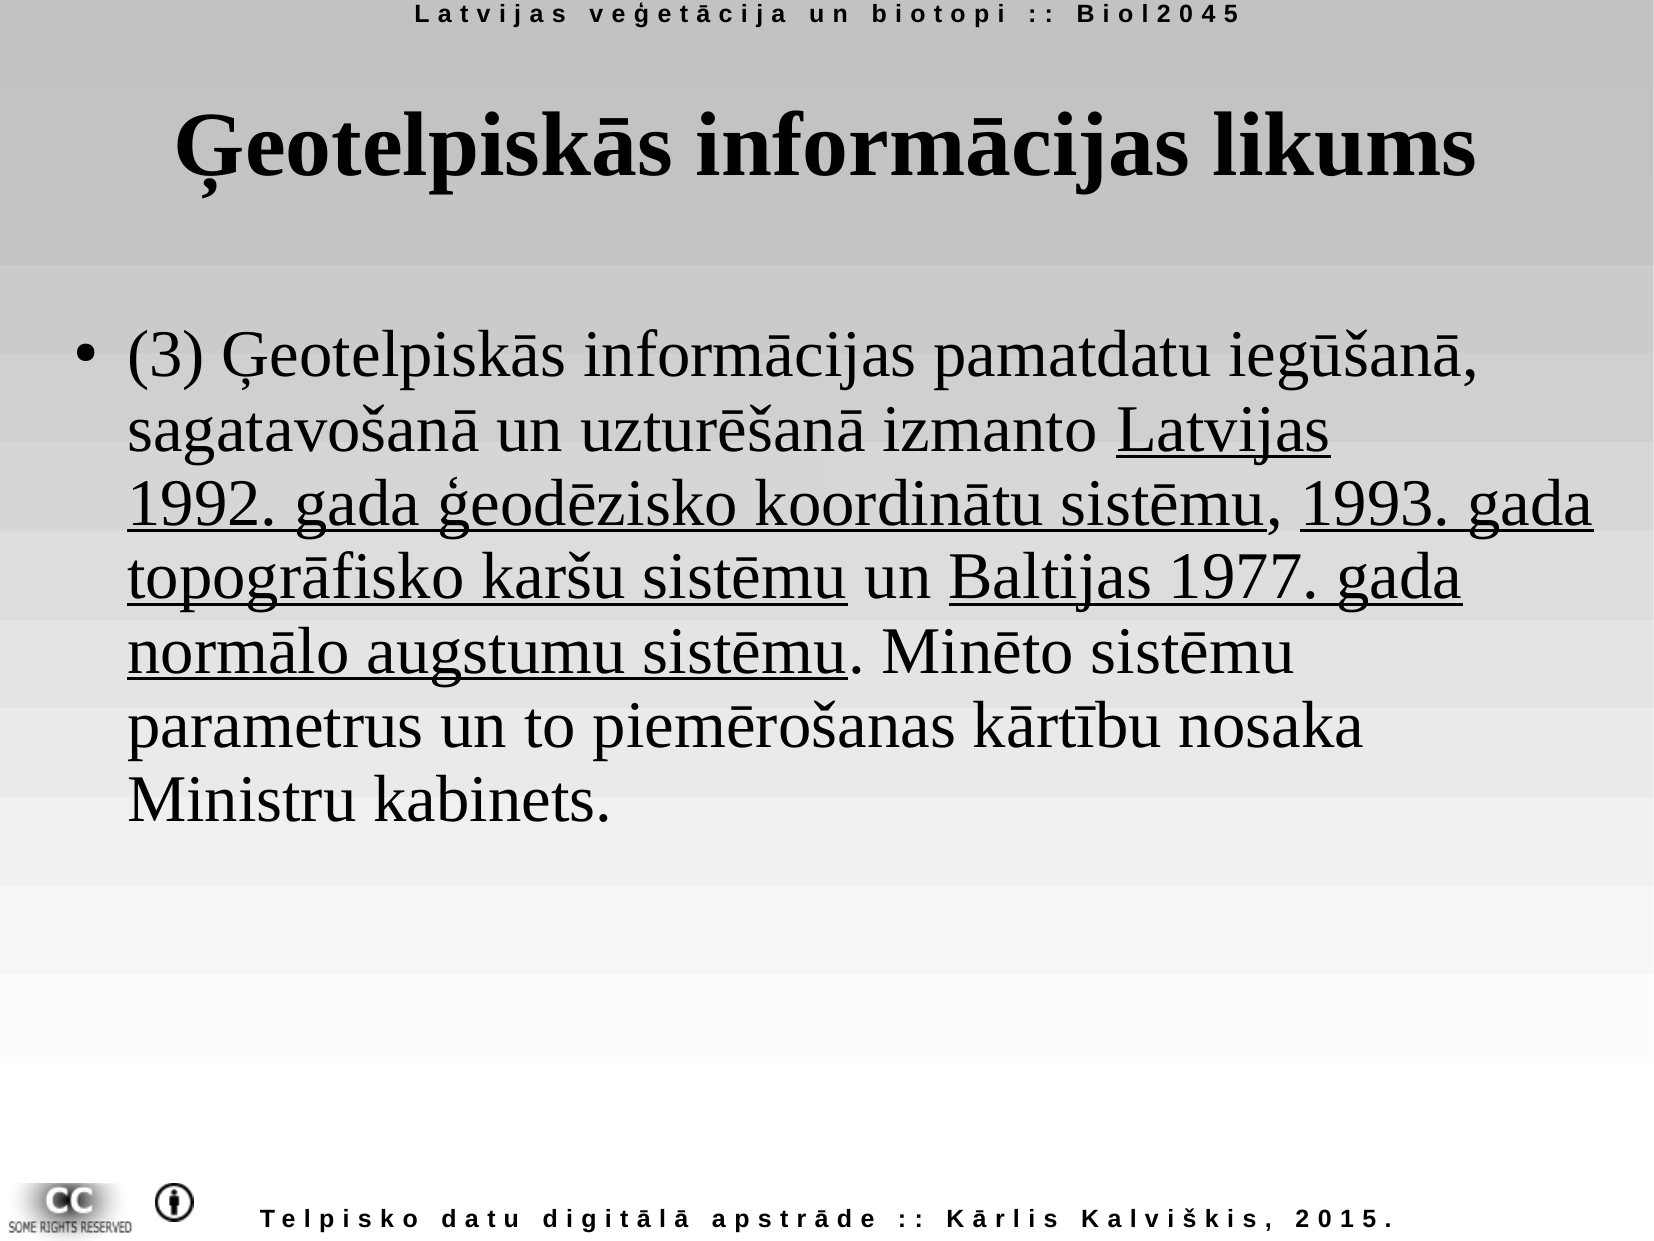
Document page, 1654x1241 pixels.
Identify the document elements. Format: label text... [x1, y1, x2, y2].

title Ģeotelpiskās informācijas likums [0, 1, 1654, 287]
picture [0, 287, 1654, 1241]
list (3) Ģeotelpiskās informācijas pamatdatu iegūšanā, sagatavošanā un uzturēšanā izmanto Latvijas 1992. gada ģeodēzisko koordinātu sistēmu, 1993. gada topogrāfisko karšu sistēmu un Baltijas 1977. gada normālo augstumu sistēmu. Minēto sistēmu parametrus un to piemērošanas kārtību nosaka Ministru kabinets. [56, 317, 1600, 1175]
